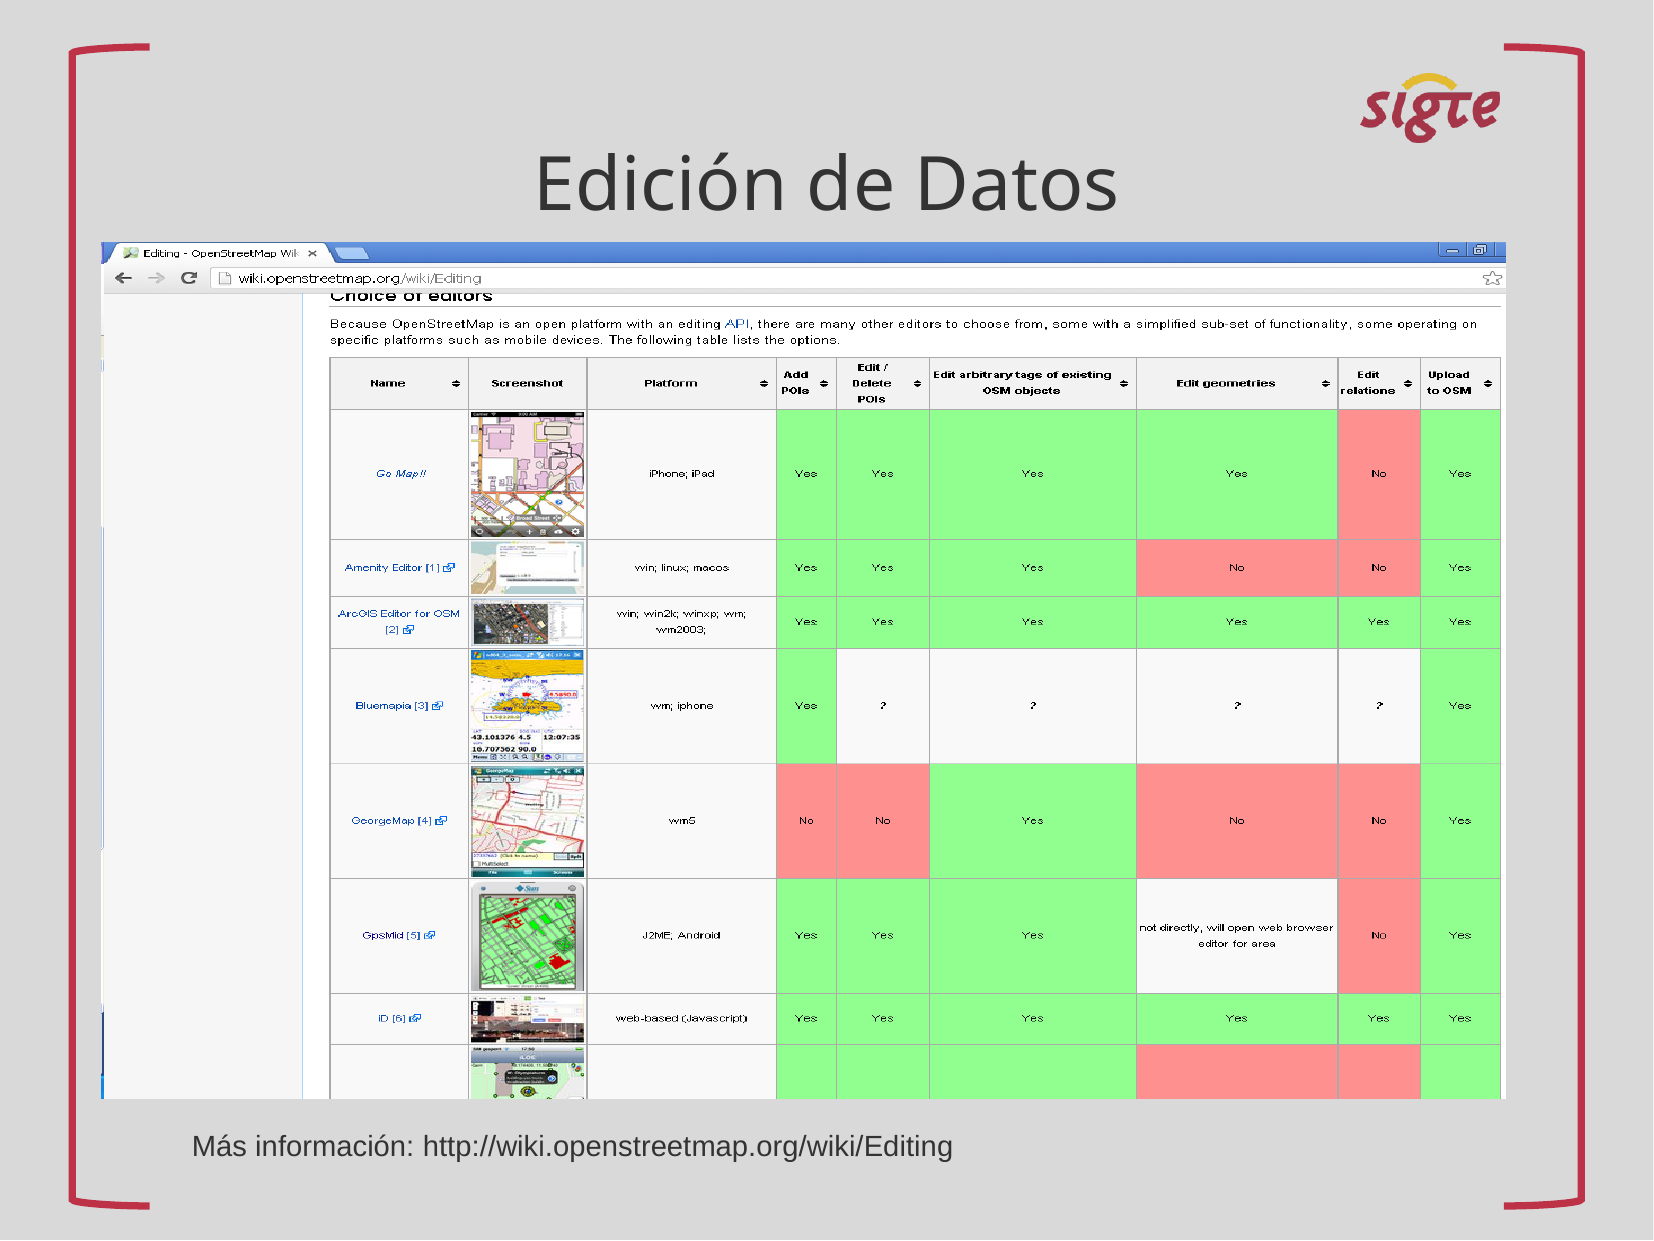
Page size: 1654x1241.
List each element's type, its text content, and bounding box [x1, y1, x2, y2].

picture [101, 242, 1506, 1099]
picture [1360, 73, 1500, 132]
text_box Más información: http://wiki.openstreetmap.org/wiki/Editing [177, 1122, 1056, 1177]
text_box Edición de Datos [59, 132, 1595, 230]
